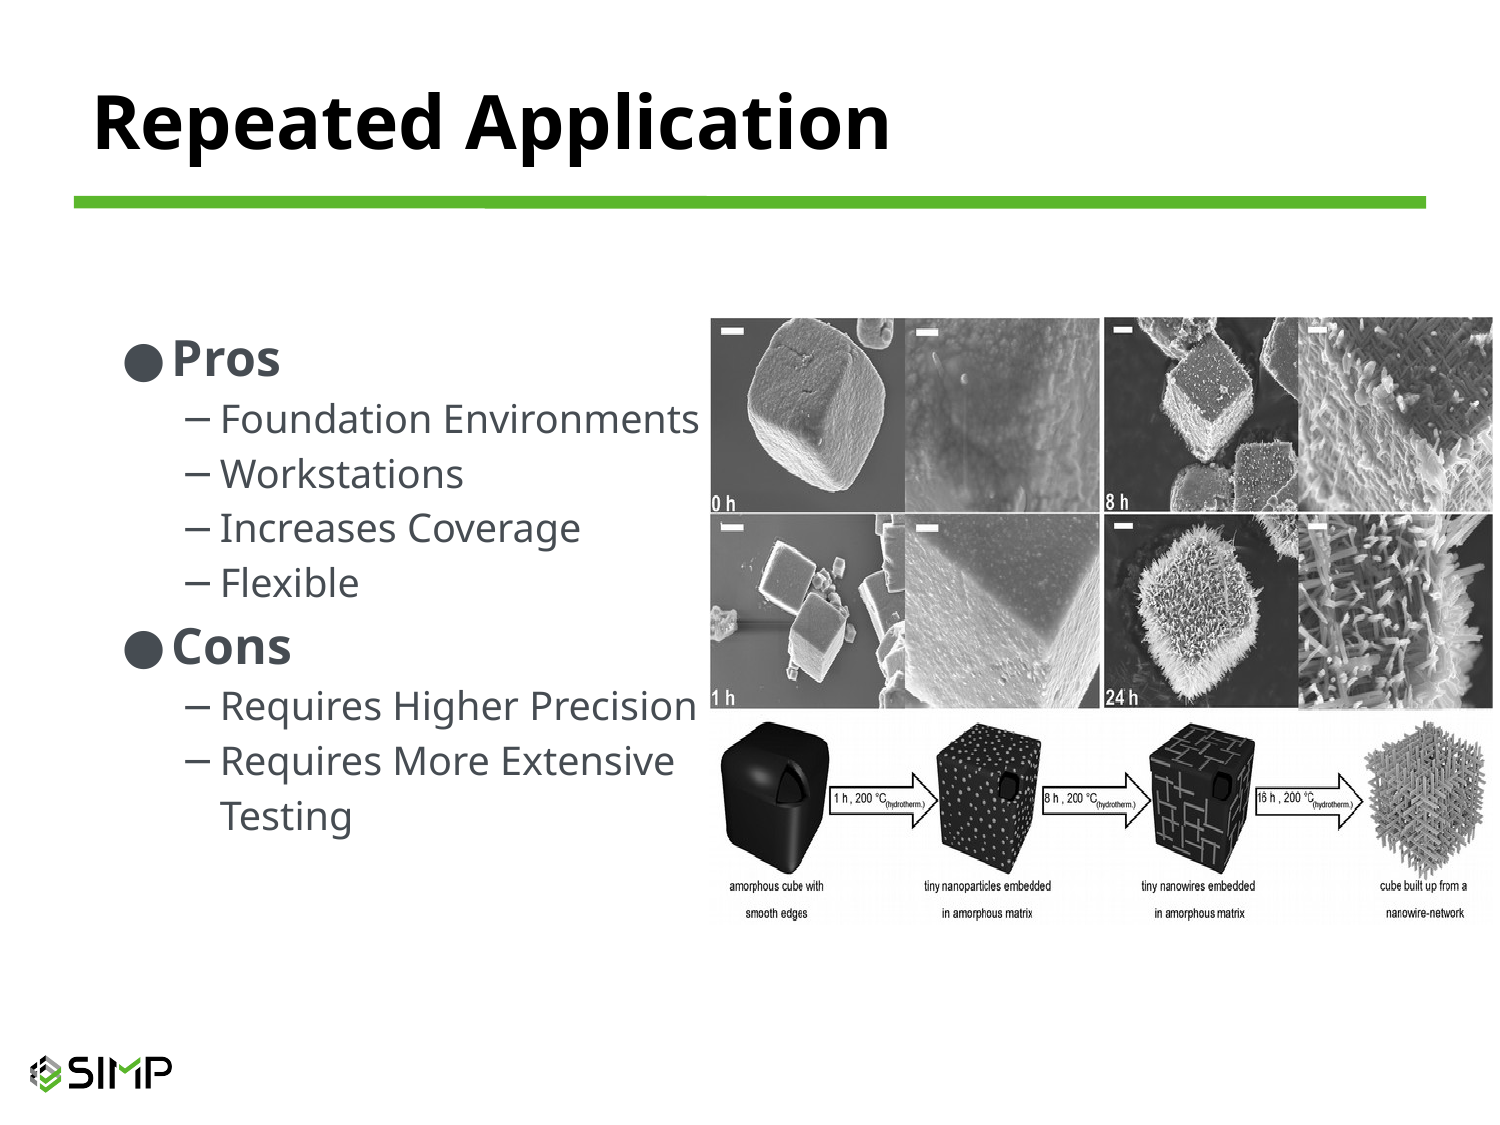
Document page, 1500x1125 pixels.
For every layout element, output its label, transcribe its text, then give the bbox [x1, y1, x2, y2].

text_box Pros Foundation Environments Workstations Increases Coverage Flexible Cons Requires Higher Precision Requires More Extensive Testing [121, 317, 710, 971]
picture [709, 317, 1493, 925]
title Repeated Application [76, 59, 1427, 185]
picture [30, 1055, 172, 1093]
